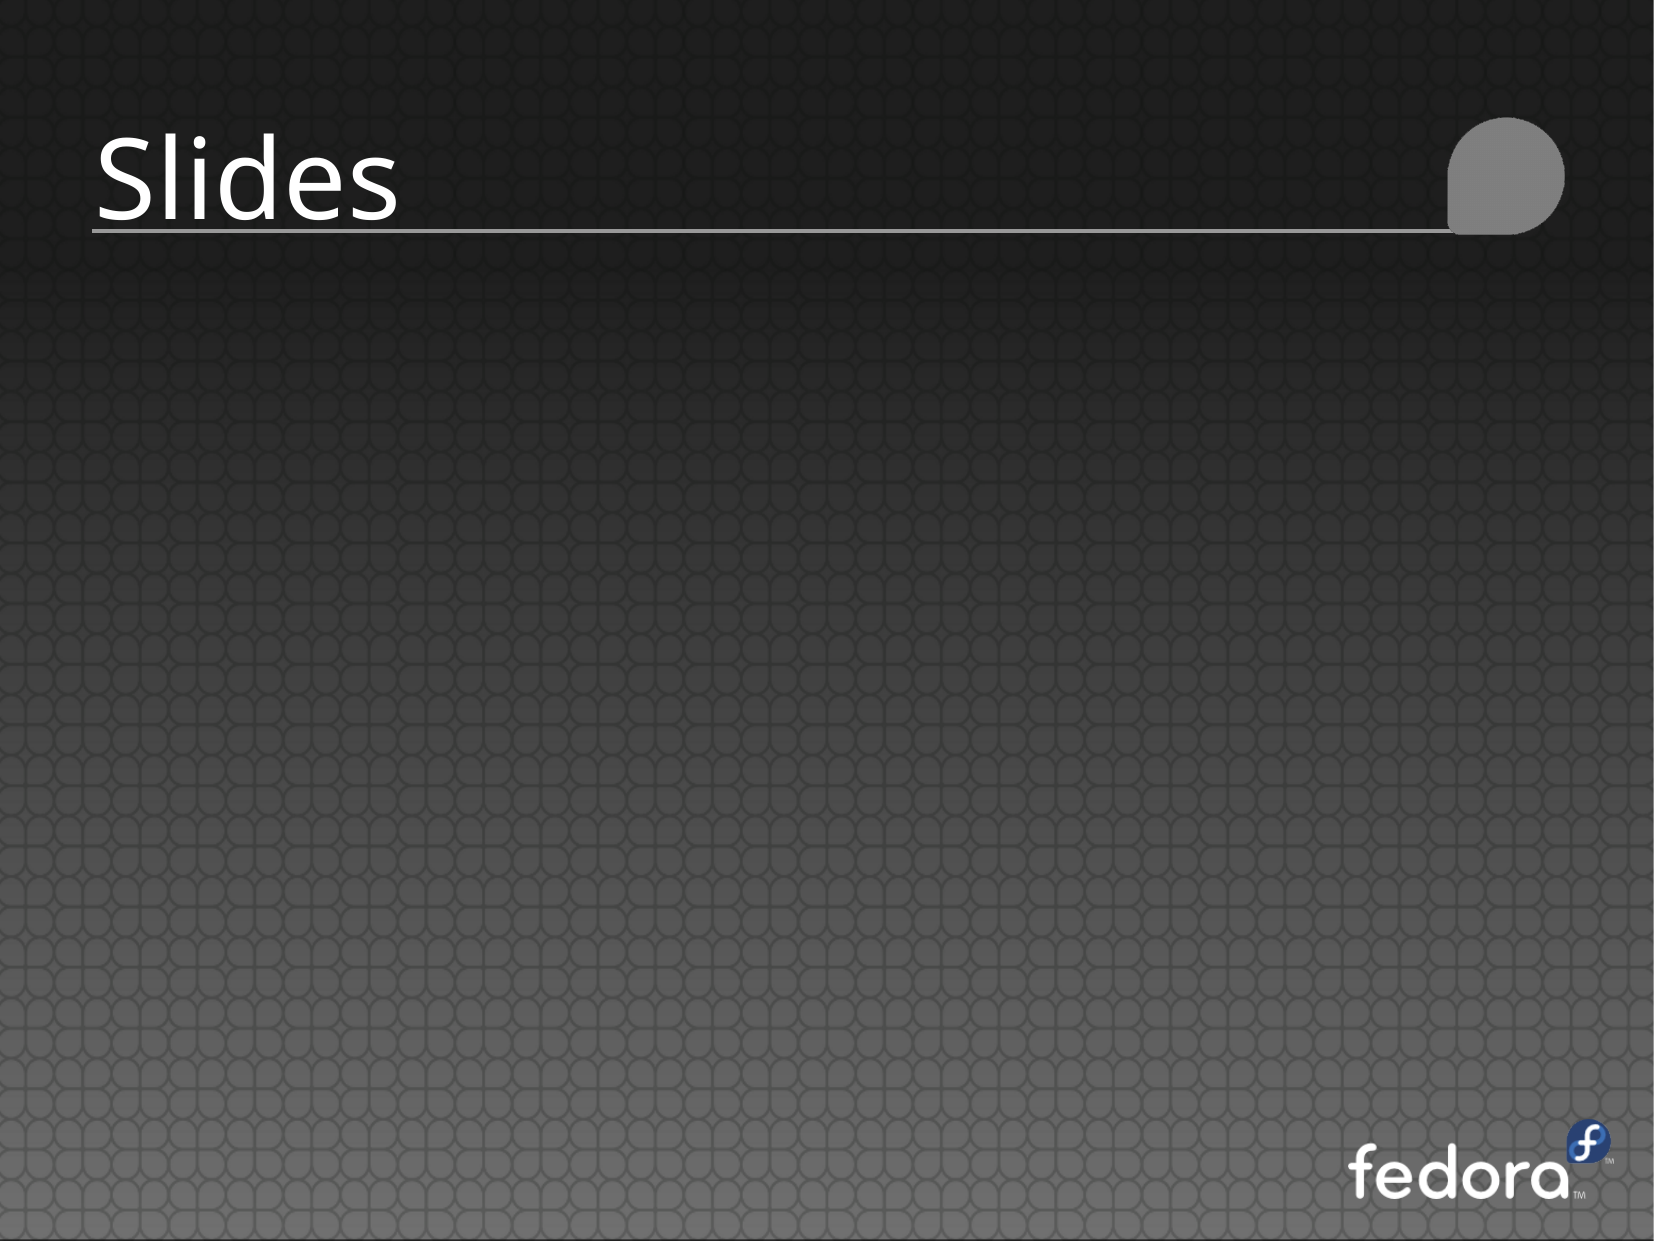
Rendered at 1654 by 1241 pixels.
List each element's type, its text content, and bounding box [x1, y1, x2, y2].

picture [0, 0, 1654, 1241]
title Slides [94, 100, 1426, 251]
